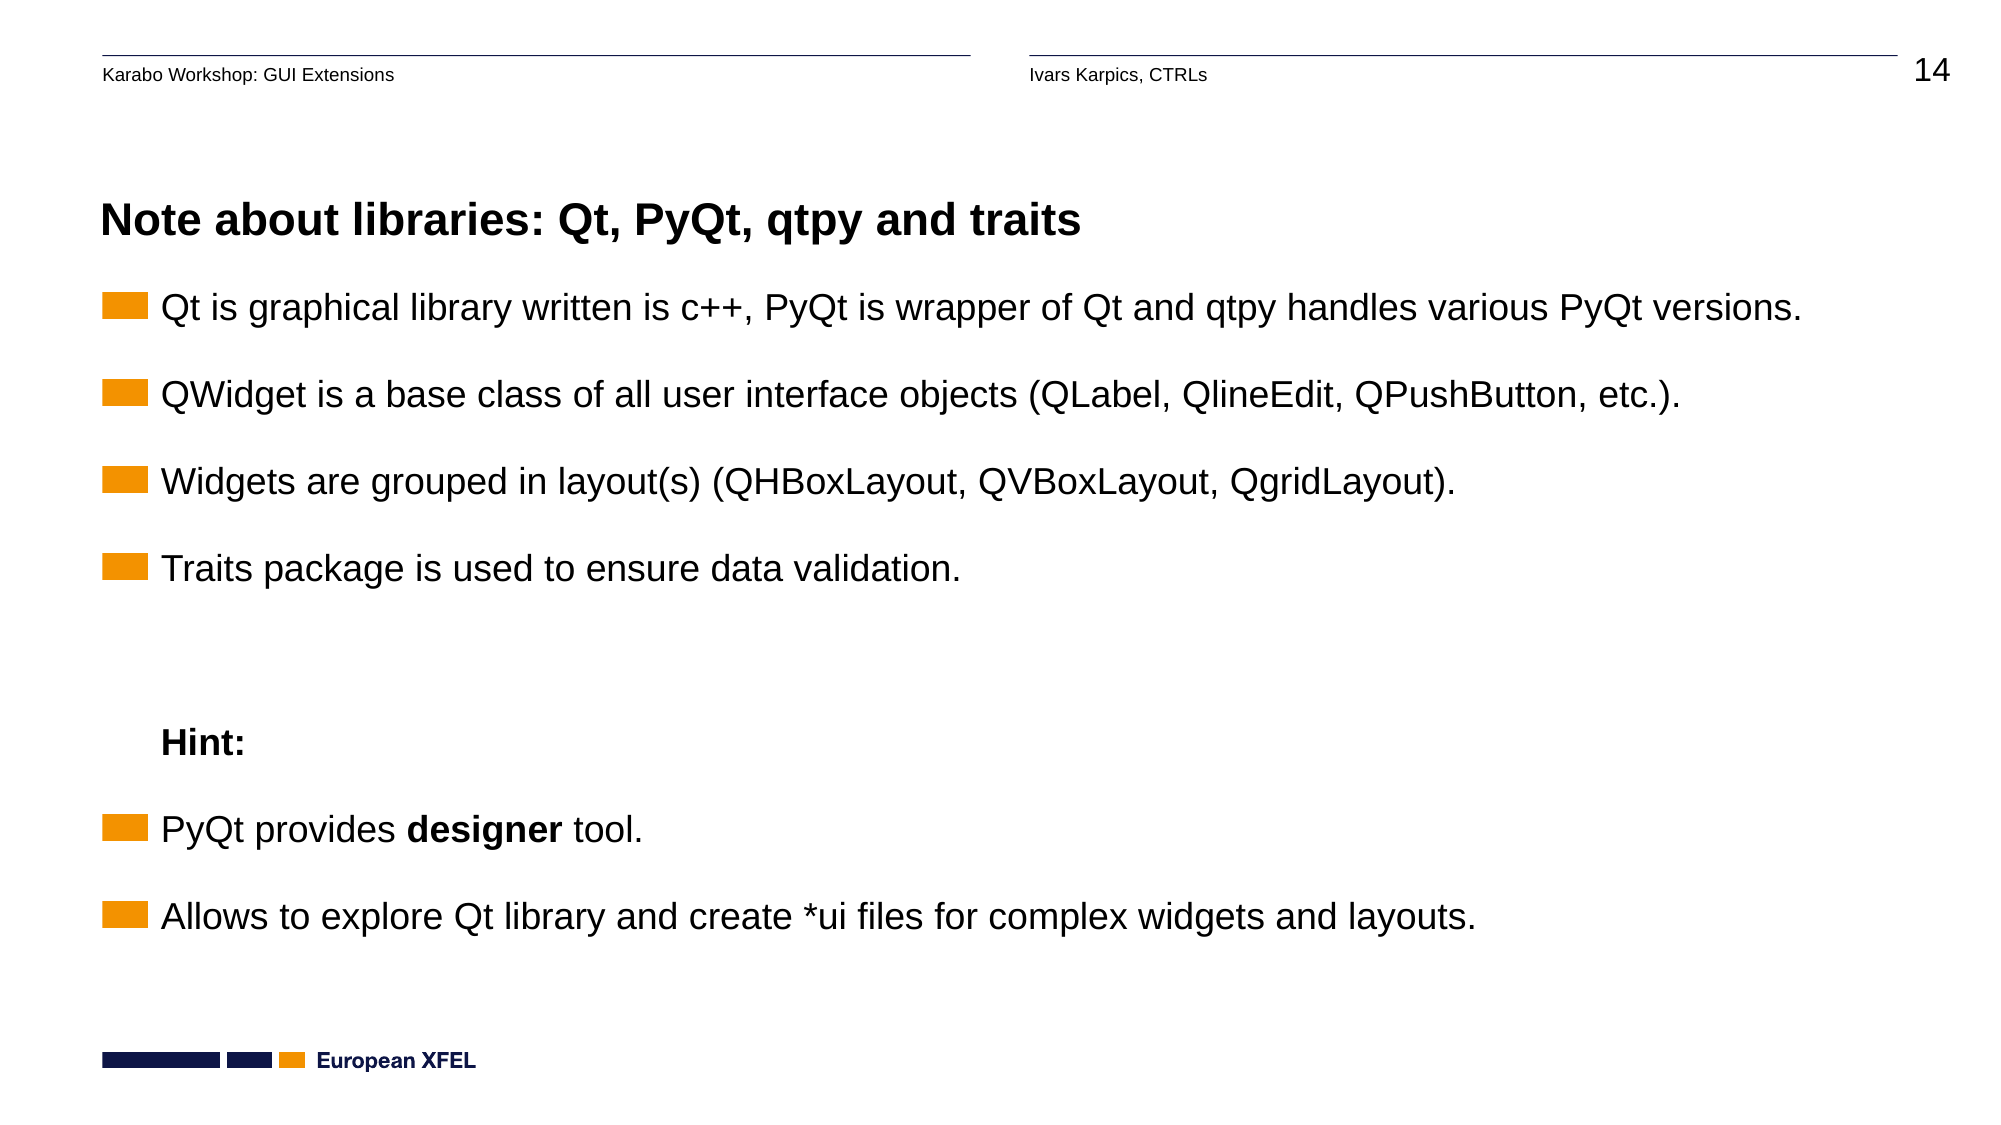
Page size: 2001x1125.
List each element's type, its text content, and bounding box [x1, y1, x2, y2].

list Qt is graphical library written is c++, PyQt is wrapper of Qt and qtpy handles various PyQt versions. QWidget is a base class of all user interface objects (QLabel, QlineEdit, QPushButton, etc.). Widgets are grouped in layout(s) (QHBoxLayout, QVBoxLayout, QgridLayout). Traits package is used to ensure data validation. Hint: PyQt provides designer tool. Allows to explore Qt library and create *ui files for complex widgets and layouts. [102, 278, 1898, 917]
title Note about libraries: Qt, PyQt, qtpy and traits [100, 116, 1898, 245]
